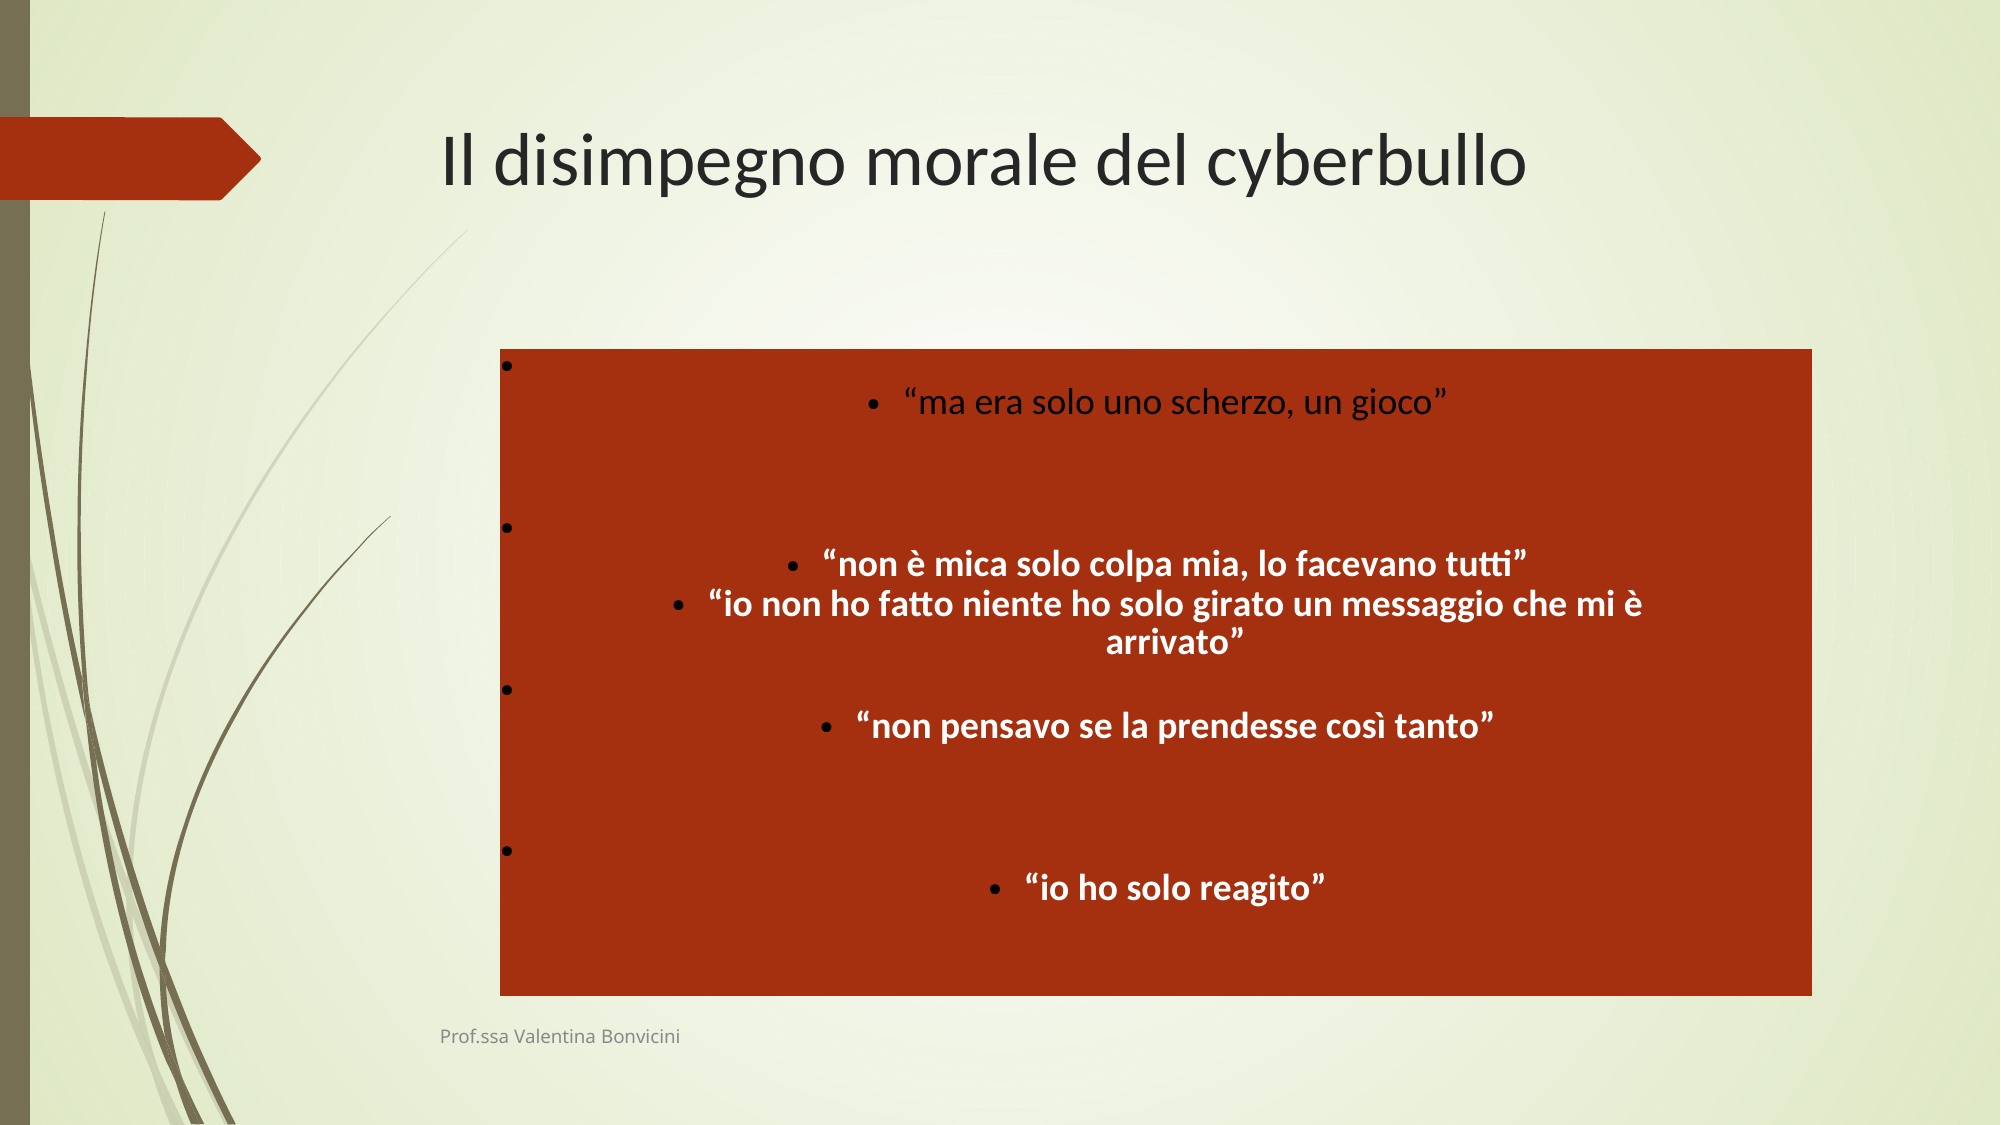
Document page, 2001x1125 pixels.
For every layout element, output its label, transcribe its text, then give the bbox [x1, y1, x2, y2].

title Il disimpegno morale del cyberbullo [425, 102, 1888, 313]
table_cell “non è mica solo colpa mia, lo facevano tutti” “io non ho fatto niente ho solo girato un messaggio che mi è arrivato” [500, 511, 1812, 672]
text_box Prof.ssa Valentina Bonvicini [424, 1006, 1675, 1067]
table_header “ma era solo uno scherzo, un gioco” [500, 349, 1812, 511]
table_cell “io ho solo reagito” [500, 834, 1812, 996]
table_cell “non pensavo se la prendesse così tanto” [500, 672, 1812, 834]
